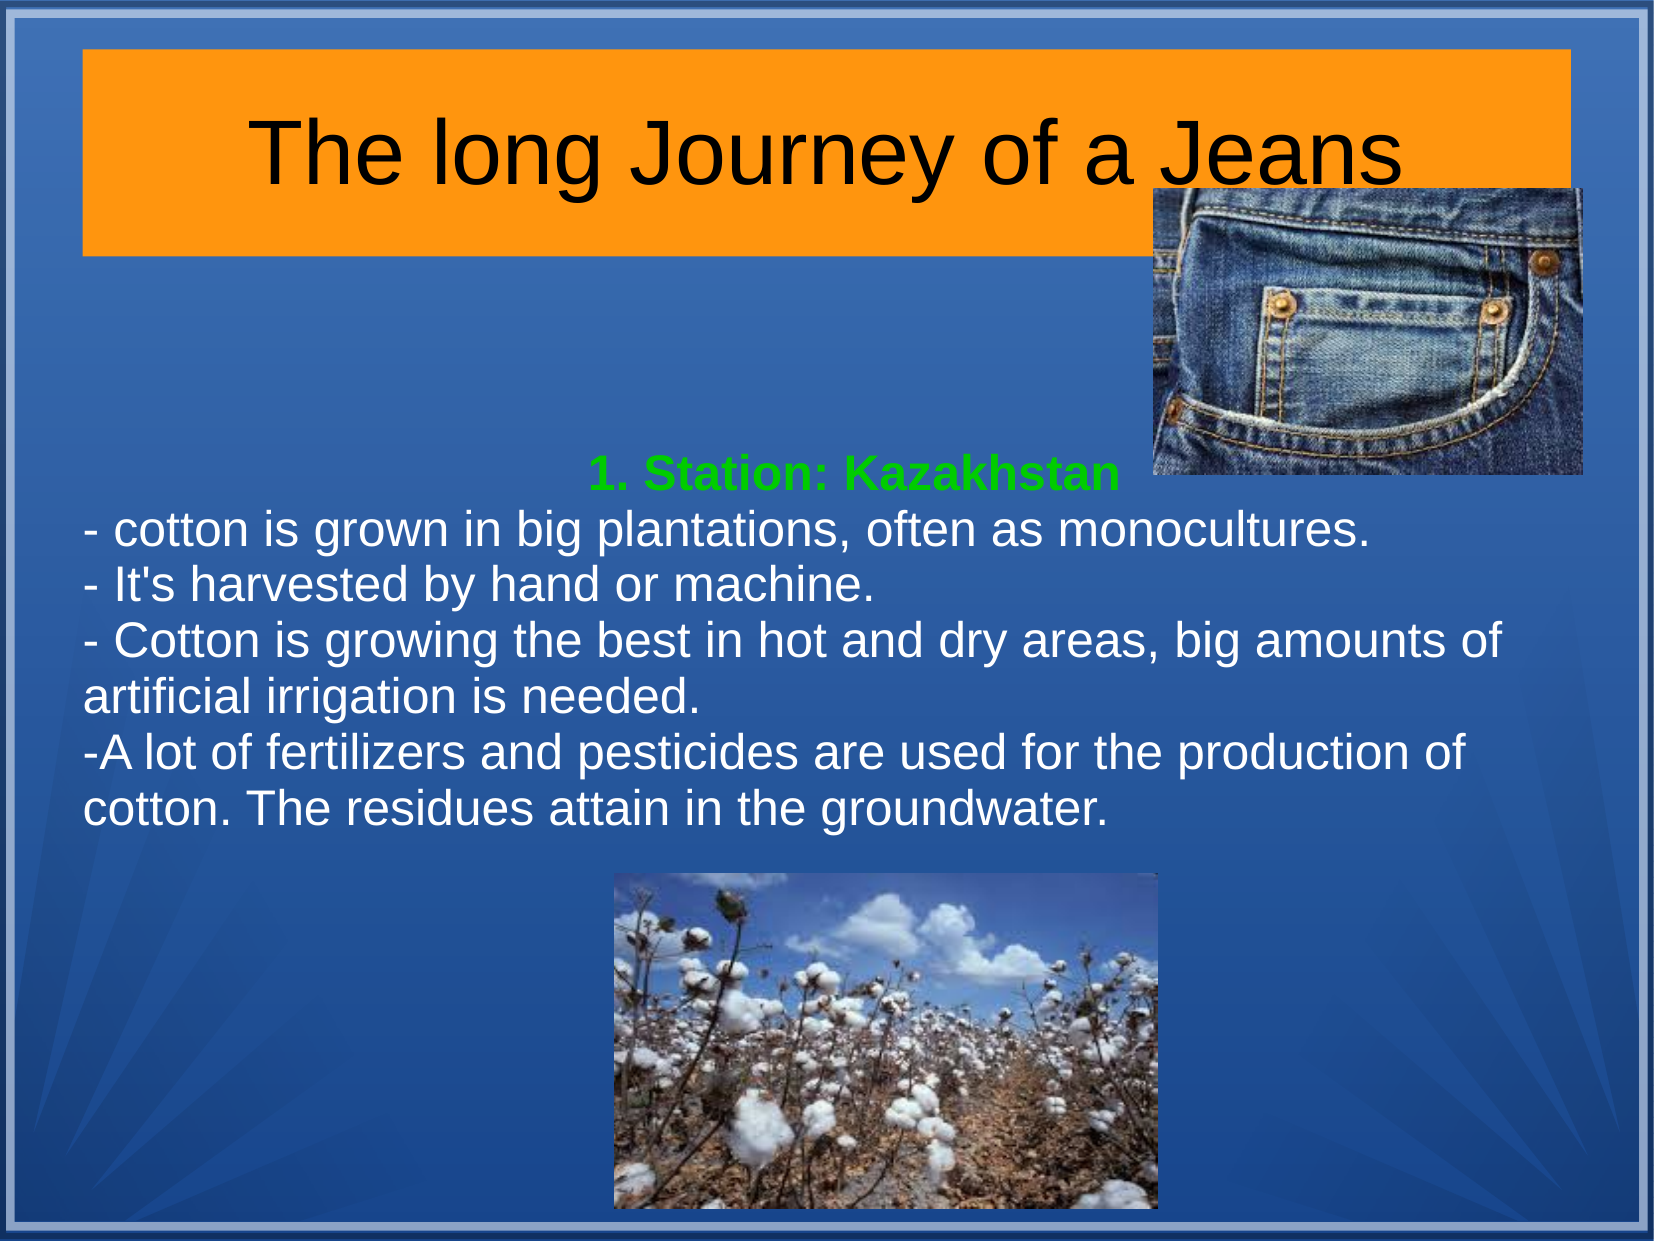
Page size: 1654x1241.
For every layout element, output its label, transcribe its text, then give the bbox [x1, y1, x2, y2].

picture [1153, 188, 1583, 475]
subtitle 1. Station: Kazakhstan - cotton is grown in big plantations, often as monocultures. - It's harvested by hand or machine. - Cotton is growing the best in hot and dry areas, big amounts of artificial irrigation is needed. -A lot of fertilizers and pesticides are used for the production of cotton. The residues attain in the groundwater. [82, 290, 1571, 1010]
picture [614, 873, 1158, 1209]
title The long Journey of a Jeans [82, 49, 1571, 257]
